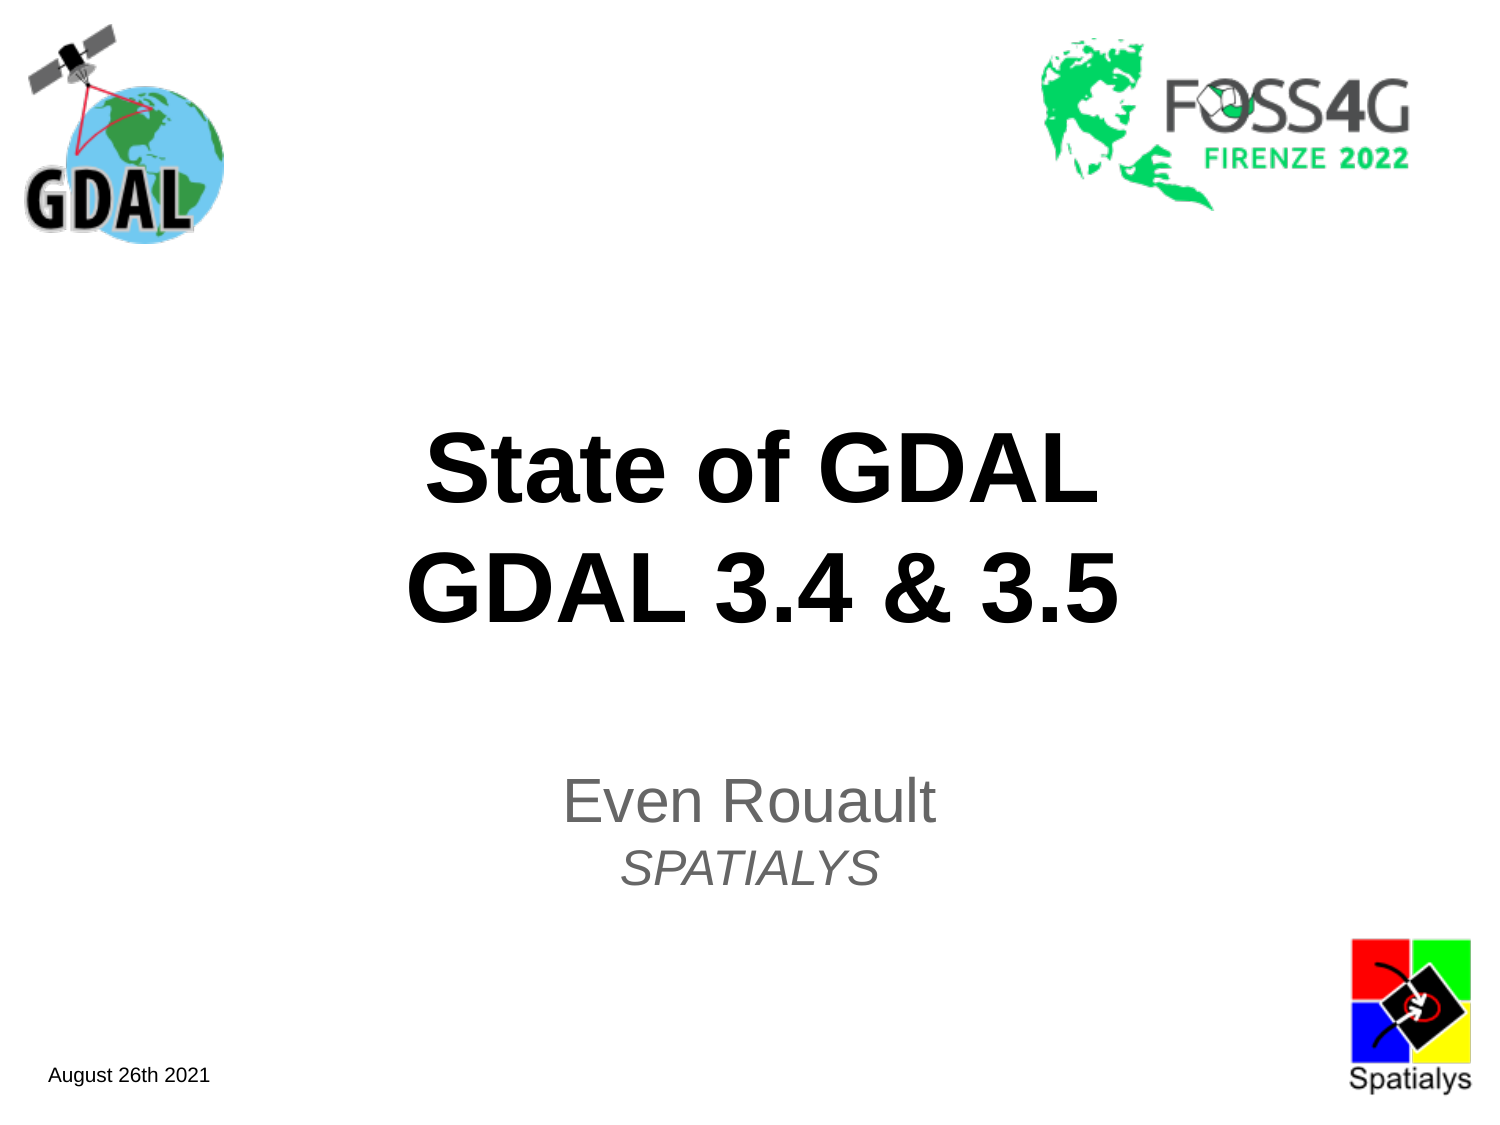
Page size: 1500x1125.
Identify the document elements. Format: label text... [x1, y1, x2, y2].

picture [1348, 936, 1474, 1098]
picture [995, 38, 1474, 211]
picture [24, 24, 224, 244]
subtitle Even Rouault SPATIALYS [112, 745, 1388, 917]
title State of GDAL GDAL 3.4 & 3.5 [52, 521, 1474, 658]
text_box August 26th 2021 [33, 1046, 294, 1125]
